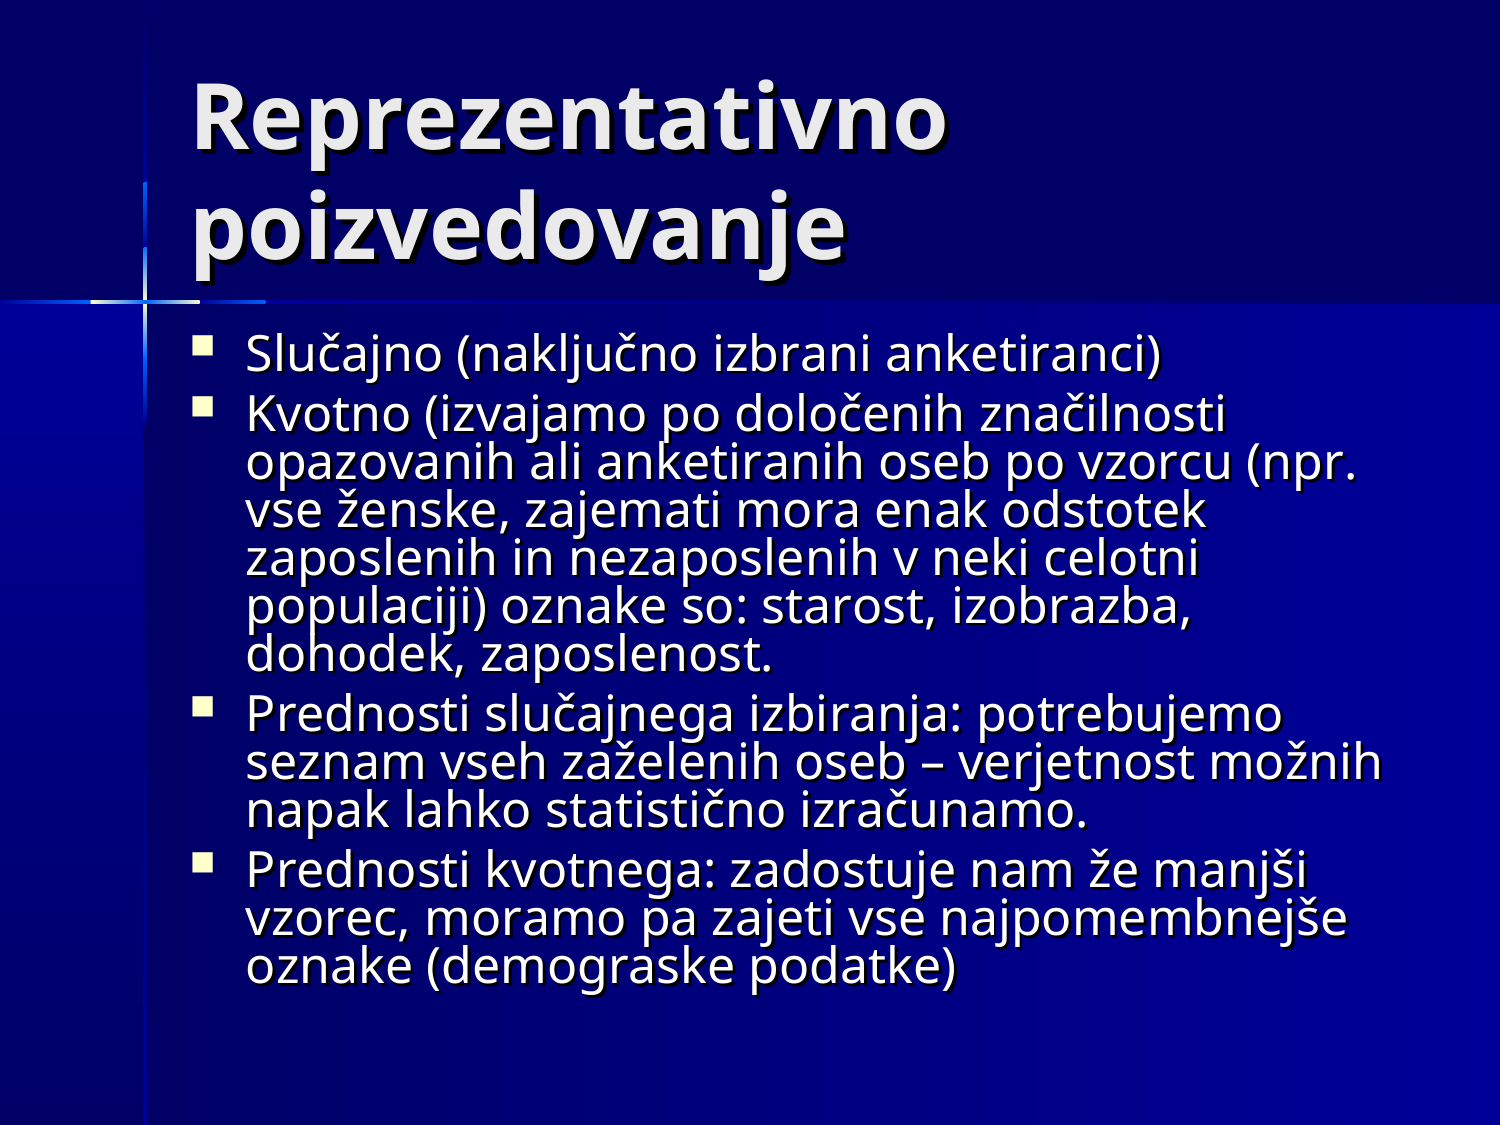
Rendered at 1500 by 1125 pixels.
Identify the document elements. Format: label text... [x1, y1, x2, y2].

list Slučajno (naključno izbrani anketiranci) Kvotno (izvajamo po določenih značilnosti opazovanih ali anketiranih oseb po vzorcu (npr. vse ženske, zajemati mora enak odstotek zaposlenih in nezaposlenih v neki celotni populaciji) oznake so: starost, izobrazba, dohodek, zaposlenost. Prednosti slučajnega izbiranja: potrebujemo seznam vseh zaželenih oseb – verjetnost možnih napak lahko statistično izračunamo. Prednosti kvotnega: zadostuje nam že manjši vzorec, moramo pa zajeti vse najpomembnejše oznake (demograske podatke) [174, 324, 1413, 1001]
title Reprezentativno poizvedovanje [174, 49, 1413, 285]
